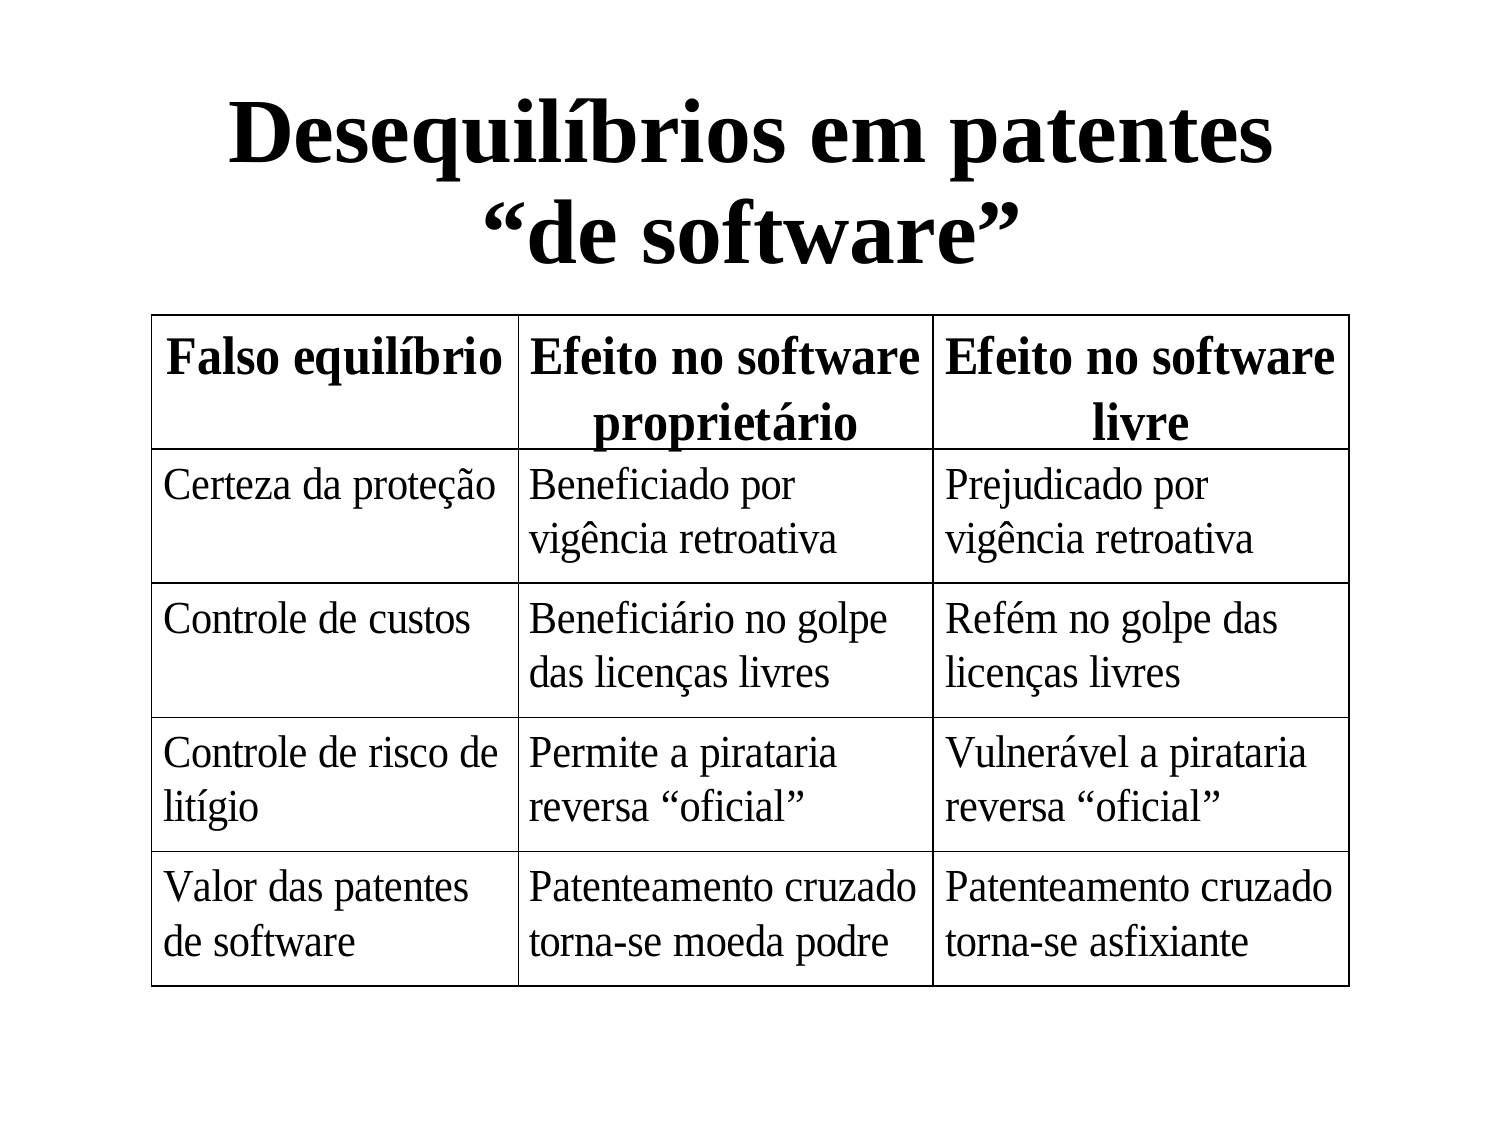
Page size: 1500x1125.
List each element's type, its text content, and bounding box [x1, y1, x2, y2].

chart [147, 314, 1375, 1018]
title Desequilíbrios em patentes “de software” [175, 73, 1329, 292]
